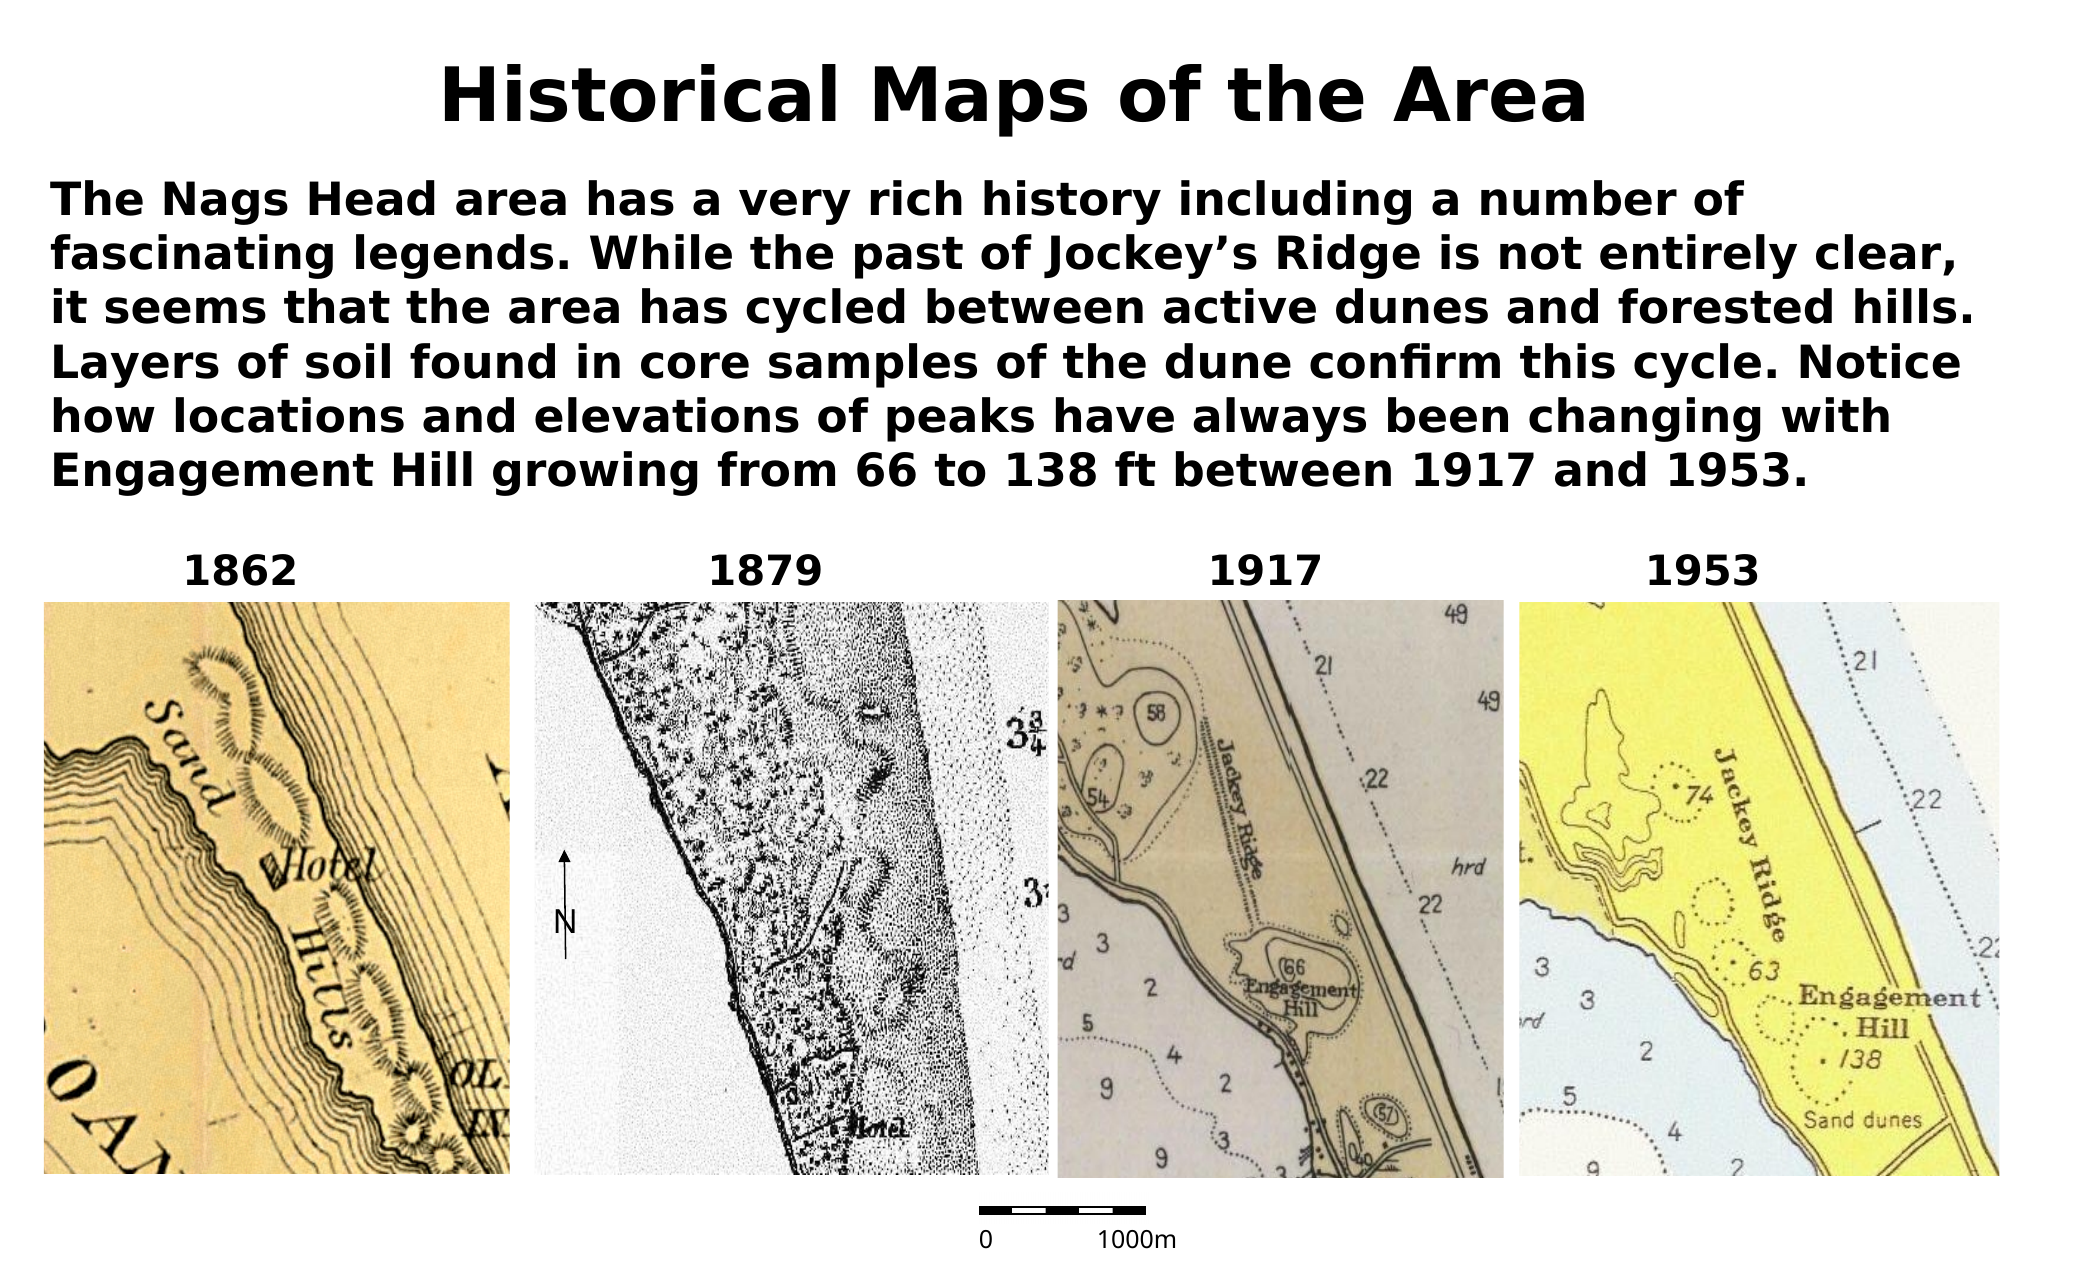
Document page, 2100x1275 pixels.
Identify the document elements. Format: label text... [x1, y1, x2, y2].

text_box The Nags Head area has a very rich history including a number of fascinating legends. While the past of Jockey’s Ridge is not entirely clear, it seems that the area has cycled between active dunes and forested hills. Layers of soil found in core samples of the dune confirm this cycle. Notice how locations and elevations of peaks have always been changing with Engagement Hill growing from 66 to 138 ft between 1917 and 1953. [50, 171, 2010, 497]
text_box 1862 [182, 545, 358, 595]
text_box 0 1000m [978, 1225, 1204, 1257]
text_box 1879 [707, 545, 883, 595]
picture [534, 602, 1049, 1176]
text_box N [552, 902, 577, 941]
text_box 1953 [1644, 545, 1821, 595]
picture [43, 602, 510, 1174]
picture [1057, 600, 1504, 1178]
picture [1519, 602, 2000, 1176]
picture [977, 1192, 1149, 1224]
text_box 1917 [1207, 545, 1383, 595]
text_box Historical Maps of the Area [438, 50, 1619, 138]
